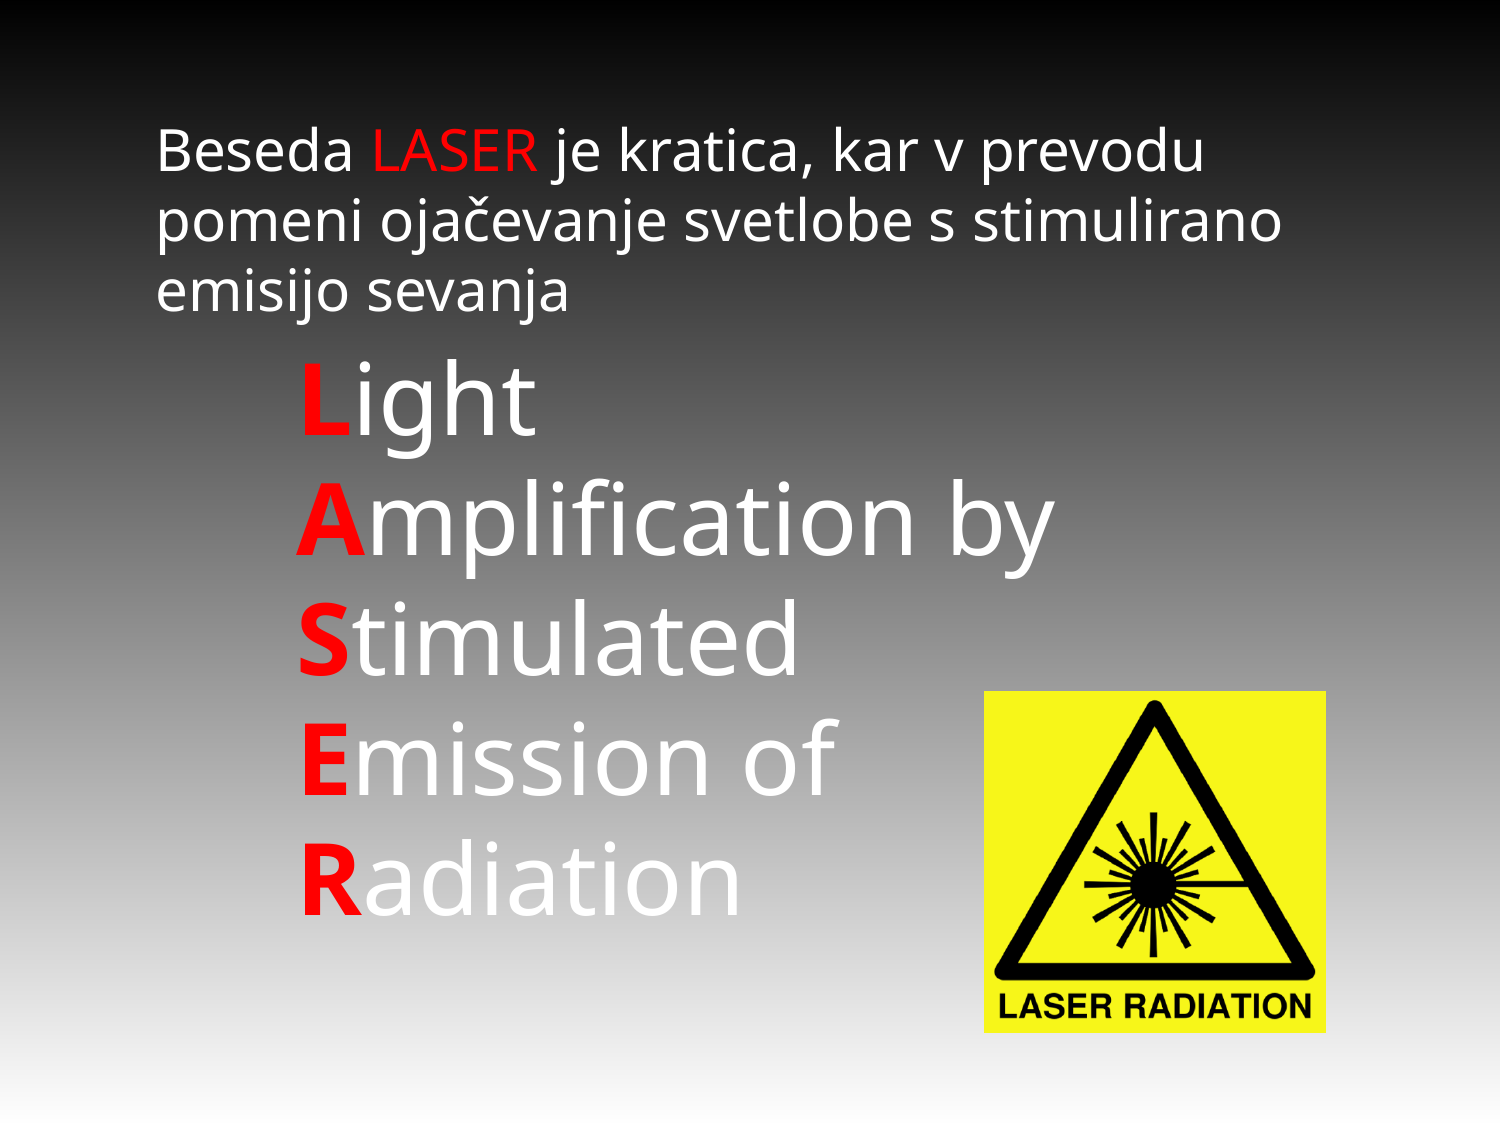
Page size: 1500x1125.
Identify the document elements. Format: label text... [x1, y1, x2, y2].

text_box Light Amplification by Stimulated Emission of Radiation [281, 328, 1161, 943]
text_box Beseda LASER je kratica, kar v prevodu pomeni ojačevanje svetlobe s stimulirano emisijo sevanja [140, 105, 1395, 331]
picture [984, 691, 1326, 1033]
